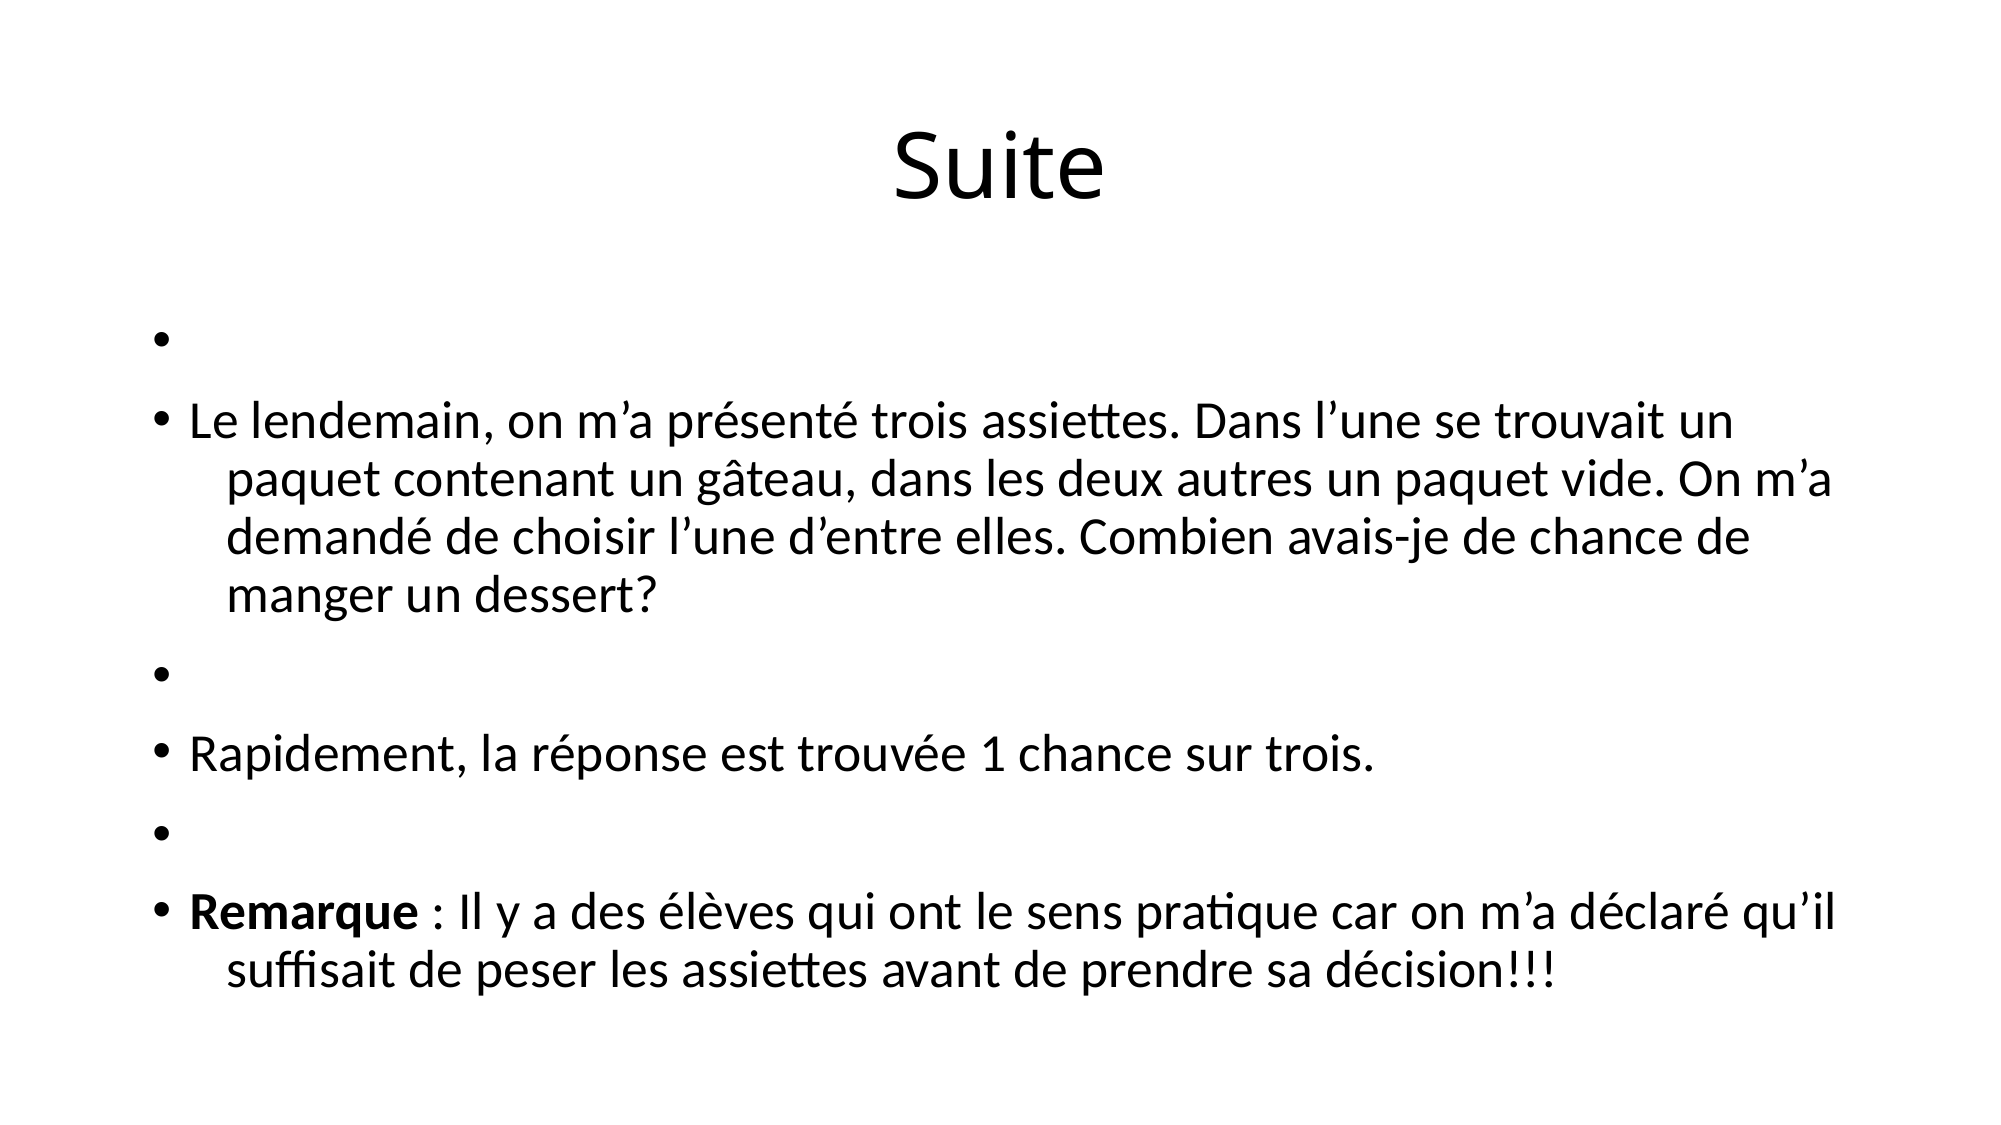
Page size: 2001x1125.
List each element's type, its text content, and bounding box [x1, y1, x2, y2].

list Le lendemain, on m’a présenté trois assiettes. Dans l’une se trouvait un paquet contenant un gâteau, dans les deux autres un paquet vide. On m’a demandé de choisir l’une d’entre elles. Combien avais-je de chance de manger un dessert? Rapidement, la réponse est trouvée 1 chance sur trois. Remarque : Il y a des élèves qui ont le sens pratique car on m’a déclaré qu’il suffisait de peser les assiettes avant de prendre sa décision!!! [137, 299, 1863, 1014]
title Suite [137, 59, 1863, 278]
